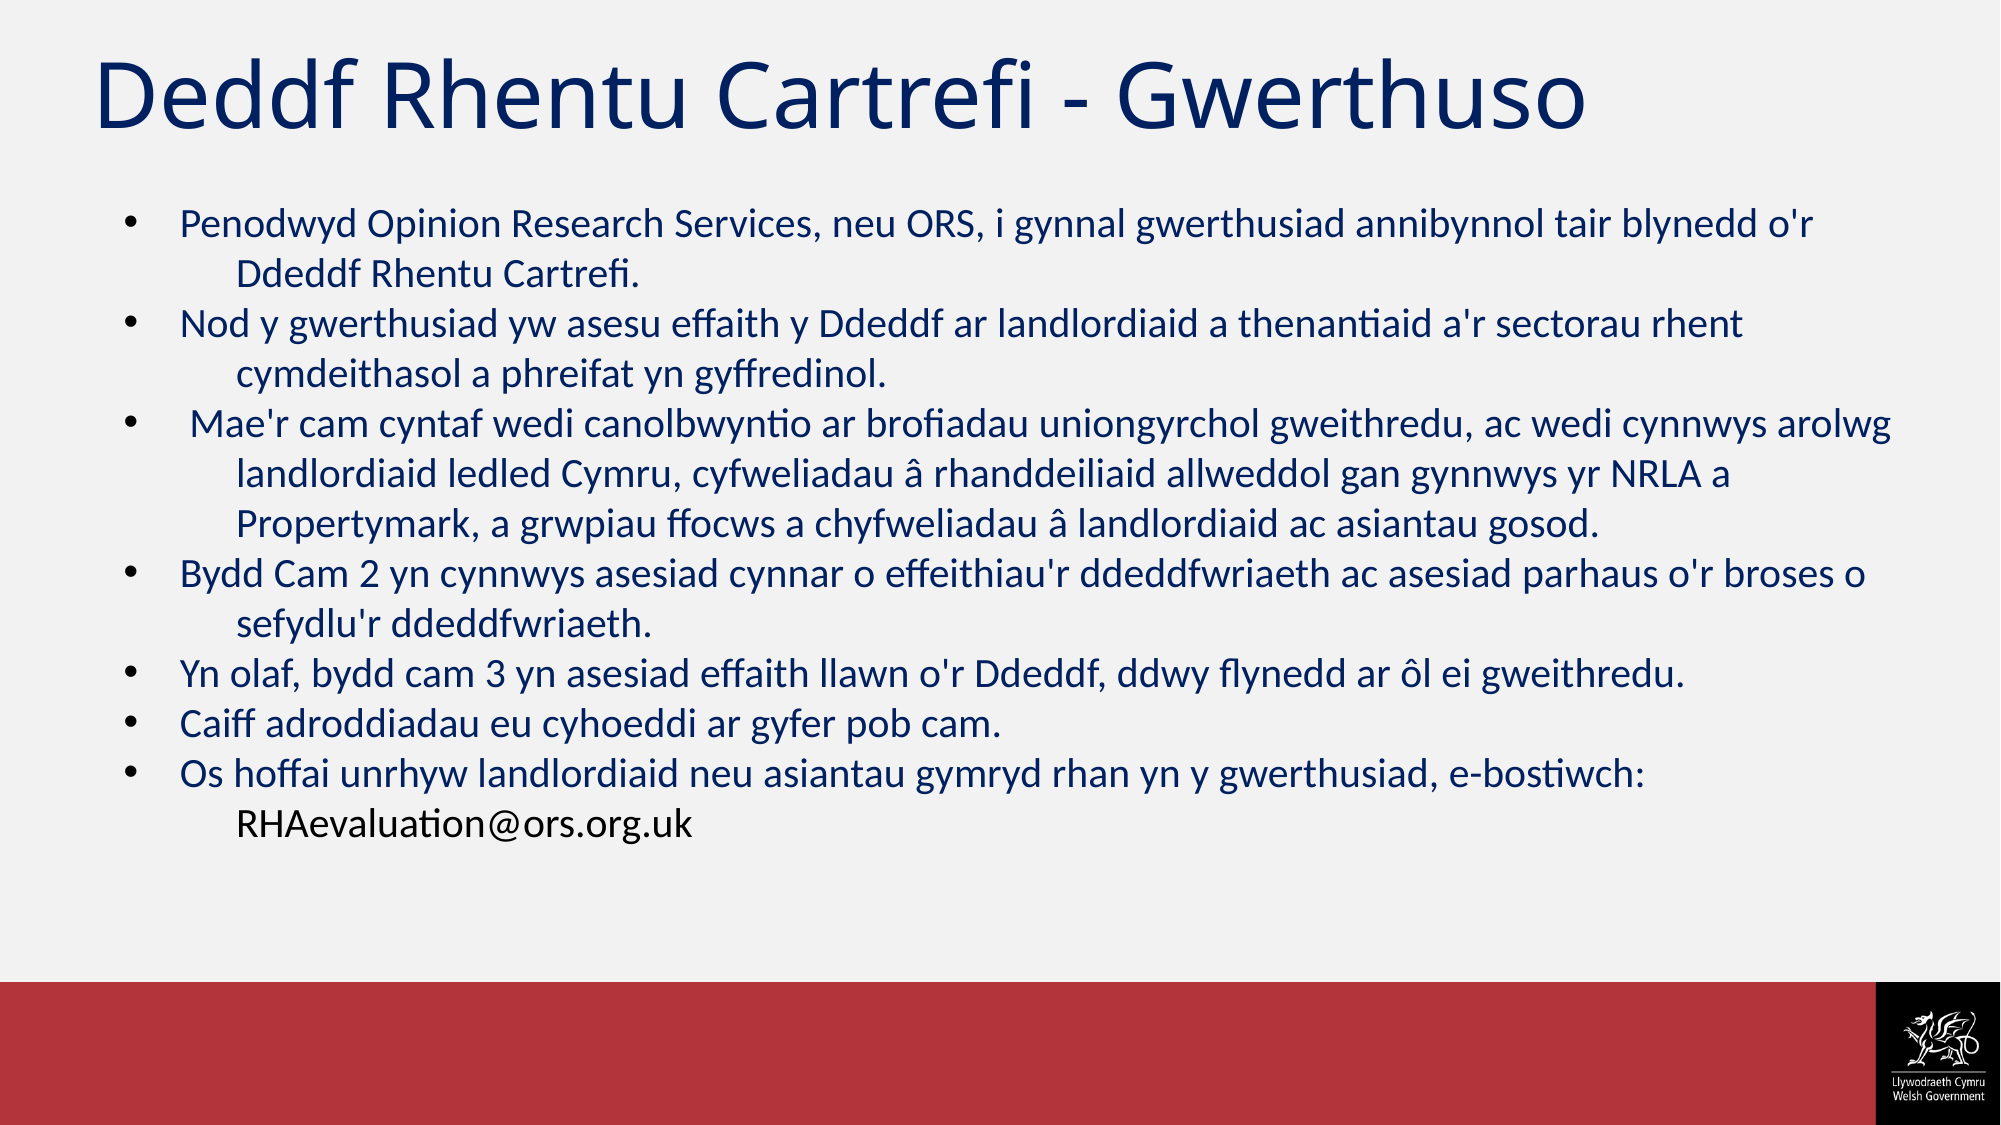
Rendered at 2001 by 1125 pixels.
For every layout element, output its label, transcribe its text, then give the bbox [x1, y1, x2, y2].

text_box Penodwyd Opinion Research Services, neu ORS, i gynnal gwerthusiad annibynnol tair blynedd o'r Ddeddf Rhentu Cartrefi. Nod y gwerthusiad yw asesu effaith y Ddeddf ar landlordiaid a thenantiaid a'r sectorau rhent cymdeithasol a phreifat yn gyffredinol. Mae'r cam cyntaf wedi canolbwyntio ar brofiadau uniongyrchol gweithredu, ac wedi cynnwys arolwg landlordiaid ledled Cymru, cyfweliadau â rhanddeiliaid allweddol gan gynnwys yr NRLA a Propertymark, a grwpiau ffocws a chyfweliadau â landlordiaid ac asiantau gosod. Bydd Cam 2 yn cynnwys asesiad cynnar o effeithiau'r ddeddfwriaeth ac asesiad parhaus o'r broses o sefydlu'r ddeddfwriaeth. Yn olaf, bydd cam 3 yn asesiad effaith llawn o'r Ddeddf, ddwy flynedd ar ôl ei gweithredu. Caiff adroddiadau eu cyhoeddi ar gyfer pob cam. Os hoffai unrhyw landlordiaid neu asiantau gymryd rhan yn y gwerthusiad, e-bostiwch: RHAevaluation@ors.org.uk [108, 188, 1923, 1007]
text_box [0, 983, 1875, 1125]
picture [1875, 982, 2000, 1125]
title Deddf Rhentu Cartrefi - Gwerthuso [77, 0, 1803, 208]
